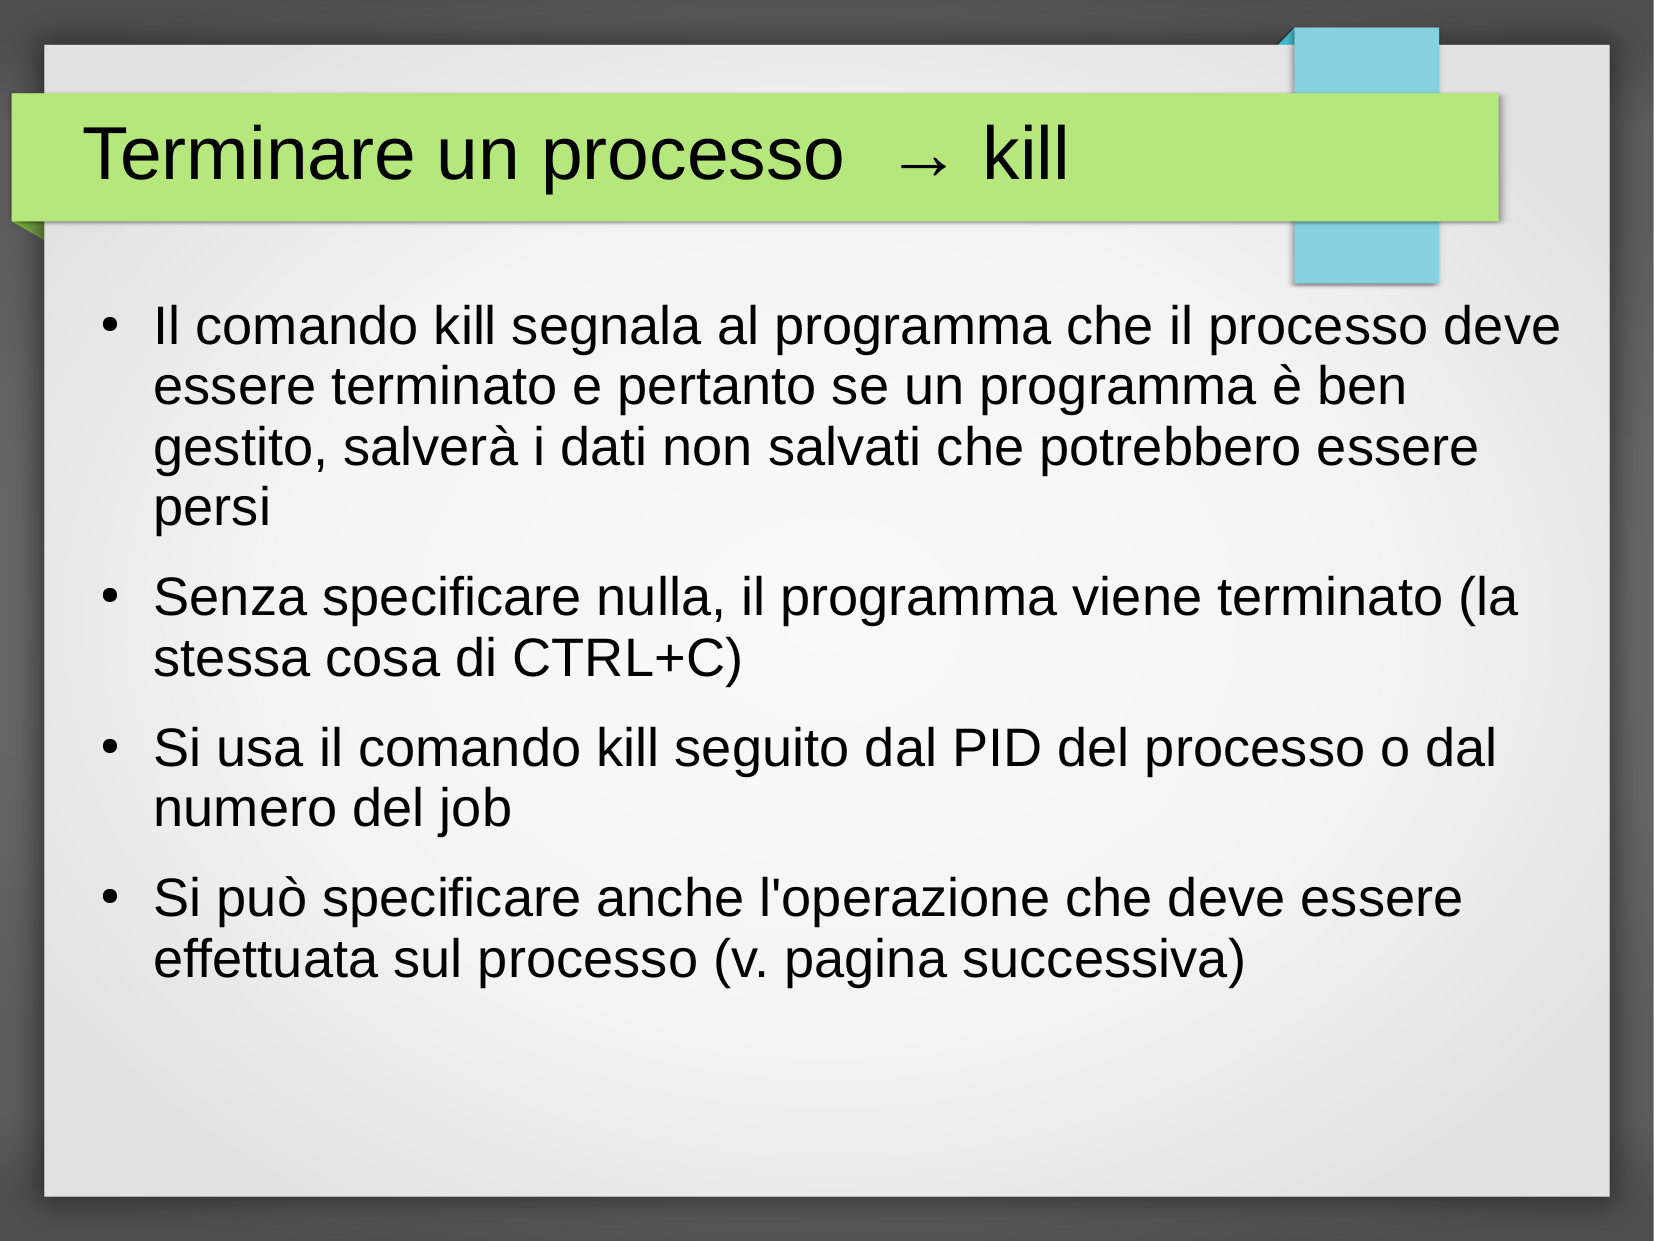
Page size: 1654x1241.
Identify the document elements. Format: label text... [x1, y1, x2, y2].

title Terminare un processo → kill [82, 94, 1264, 213]
list Il comando kill segnala al programma che il processo deve essere terminato e pertanto se un programma è ben gestito, salverà i dati non salvati che potrebbero essere persi Senza specificare nulla, il programma viene terminato (la stessa cosa di CTRL+C) Si usa il comando kill seguito dal PID del processo o dal numero del job Si può specificare anche l'operazione che deve essere effettuata sul processo (v. pagina successiva) [82, 295, 1571, 1015]
picture [0, 0, 1654, 1241]
